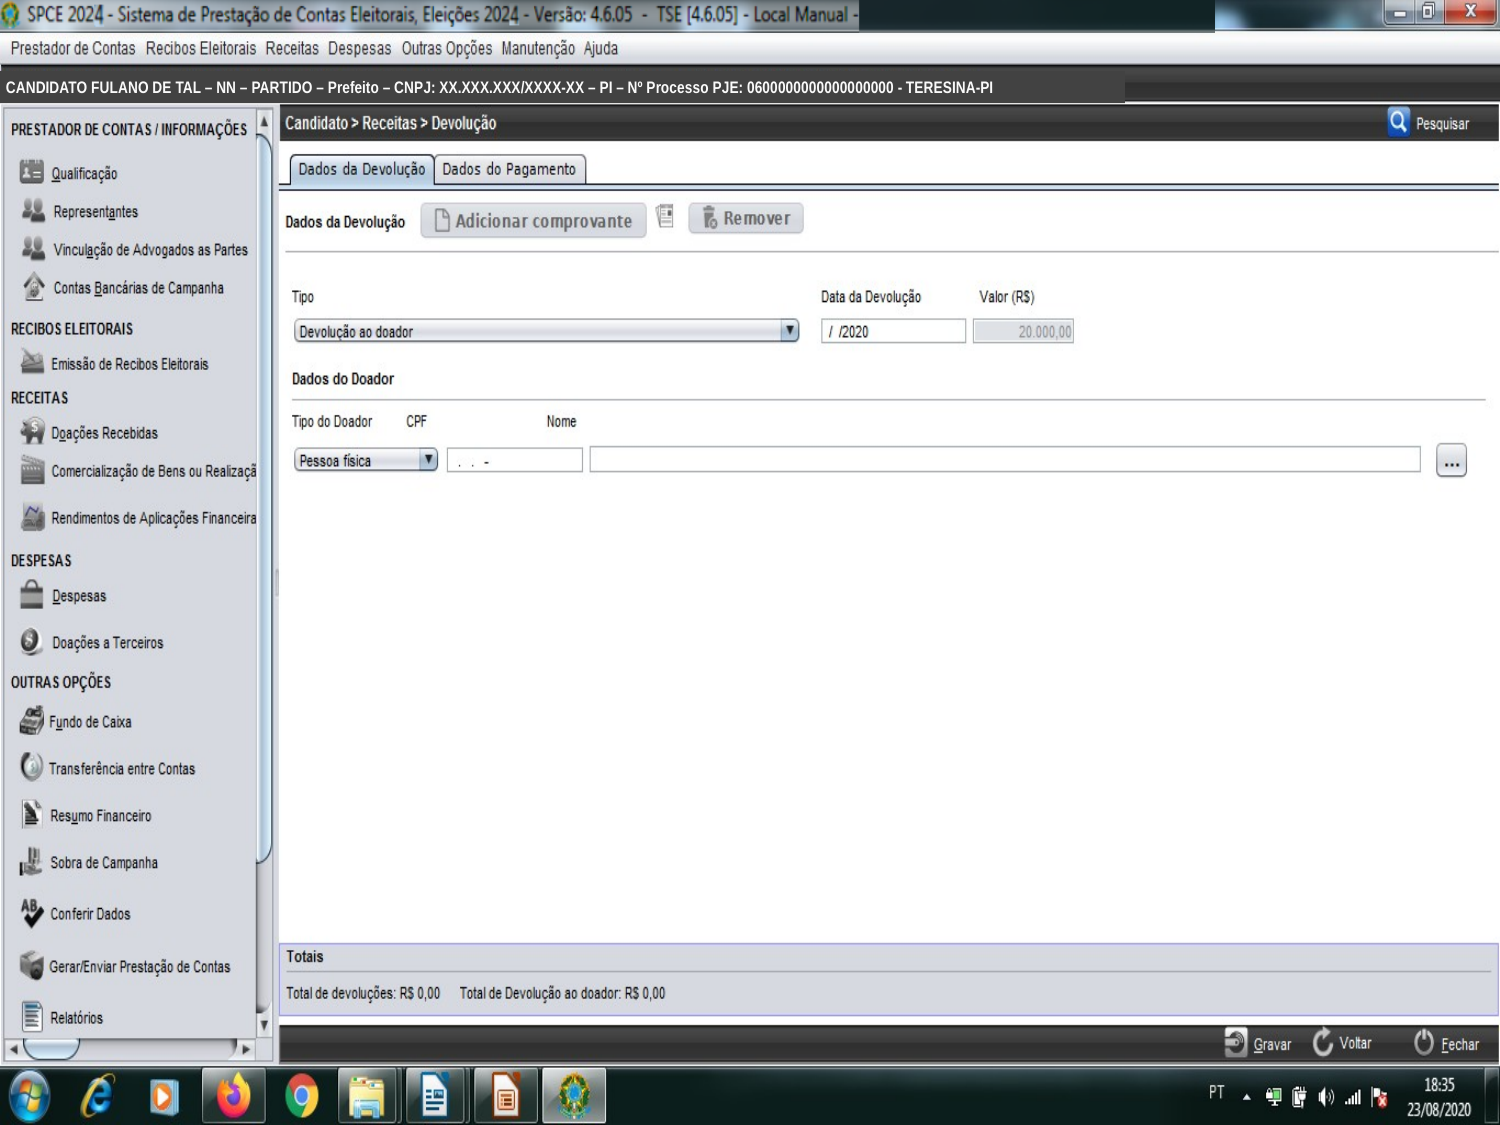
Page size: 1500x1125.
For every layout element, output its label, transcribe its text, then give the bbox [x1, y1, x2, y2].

picture [0, 0, 1500, 1125]
text_box CANDIDATO FULANO DE TAL – NN – PARTIDO – Prefeito – CNPJ: XX.XXX.XXX/XXXX-XX – PI – Nº Processo PJE: 0600000000000000000 - TERESINA-PI [0, 70, 1125, 104]
